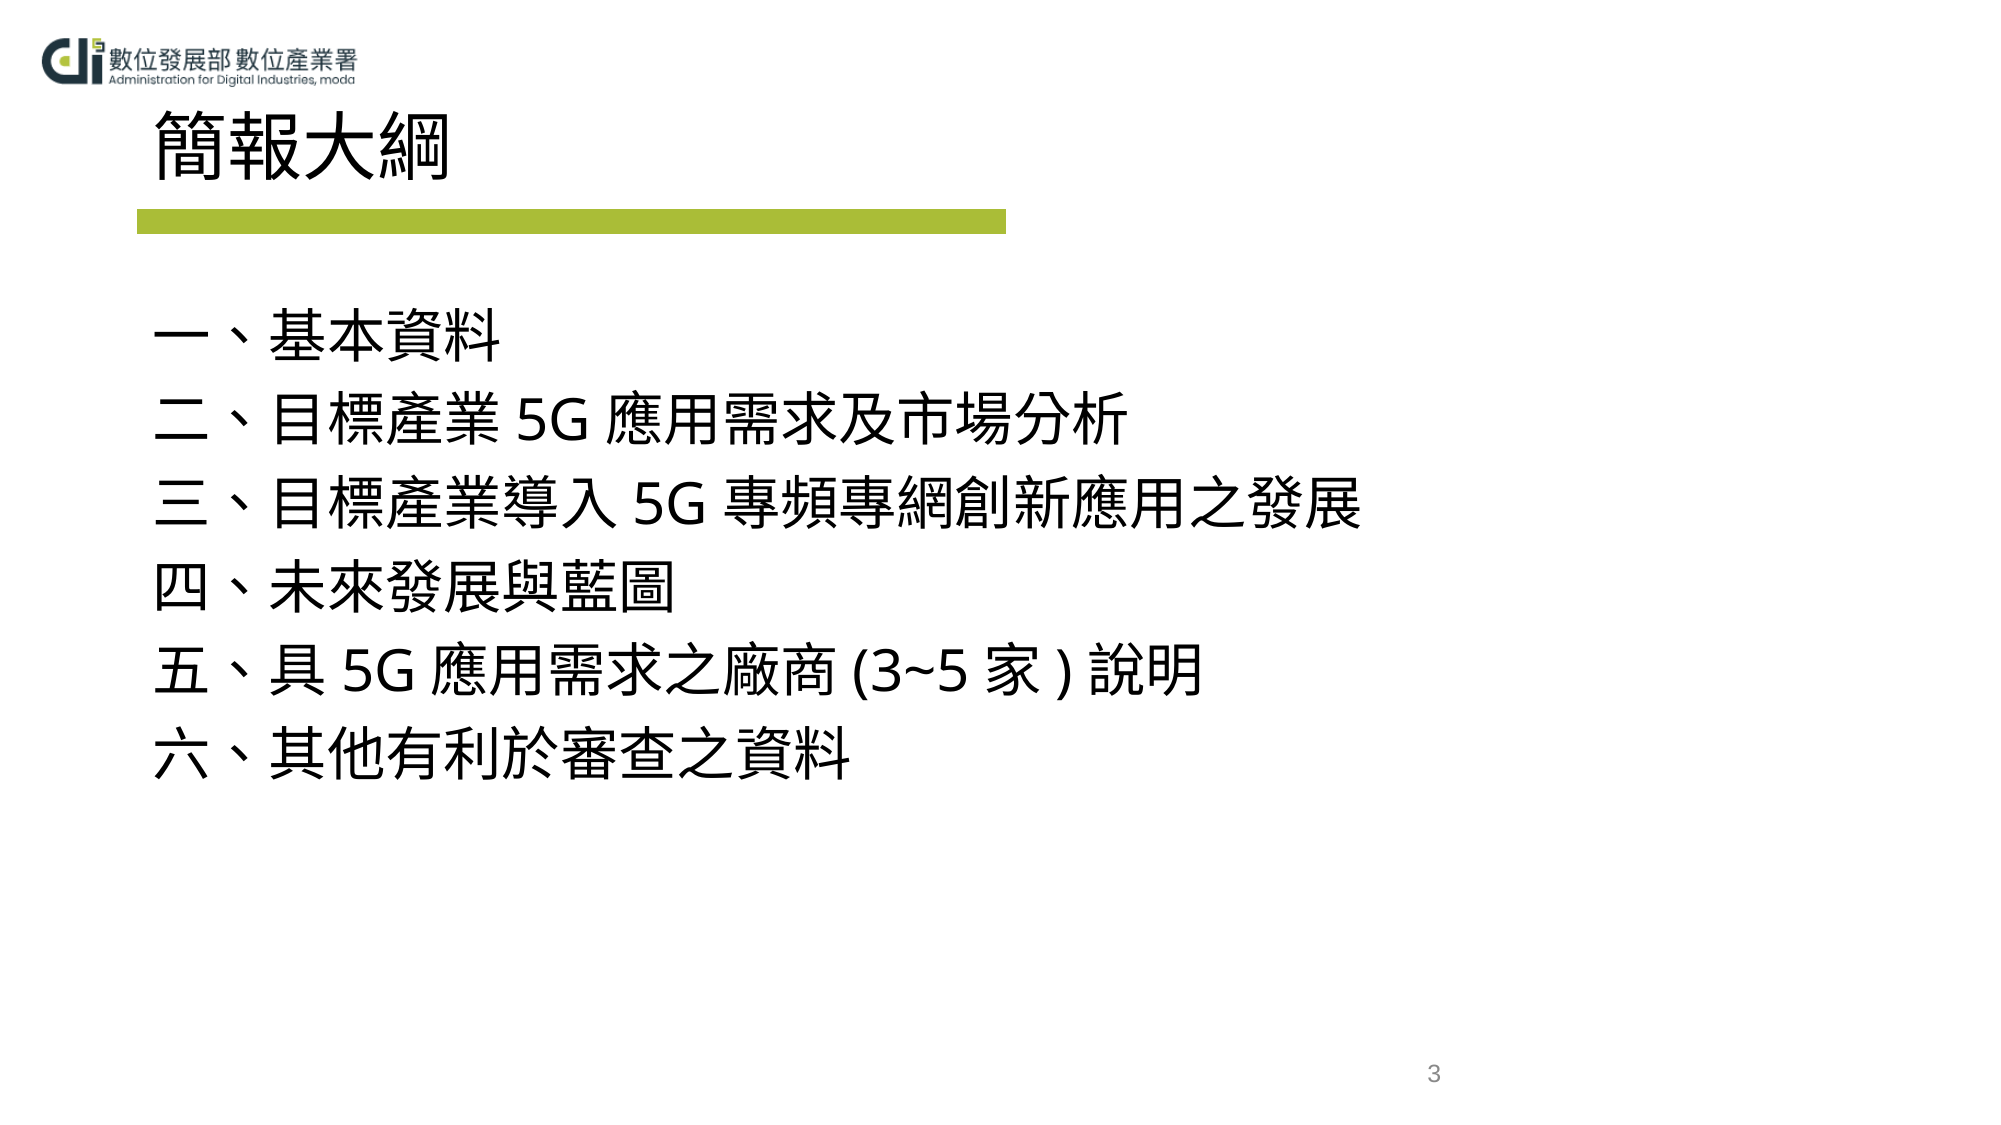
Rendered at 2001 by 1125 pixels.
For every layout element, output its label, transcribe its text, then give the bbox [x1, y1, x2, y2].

title 簡報大綱 [137, 96, 1863, 205]
list 一、基本資料 二、目標產業5G應用需求及市場分析 三、目標產業導入5G專頻專網創新應用之發展 四、未來發展與藍圖 五、具5G應用需求之廠商(3~5家)說明 六、其他有利於審查之資料 [137, 299, 1863, 1014]
text_box [1412, 1042, 1863, 1103]
